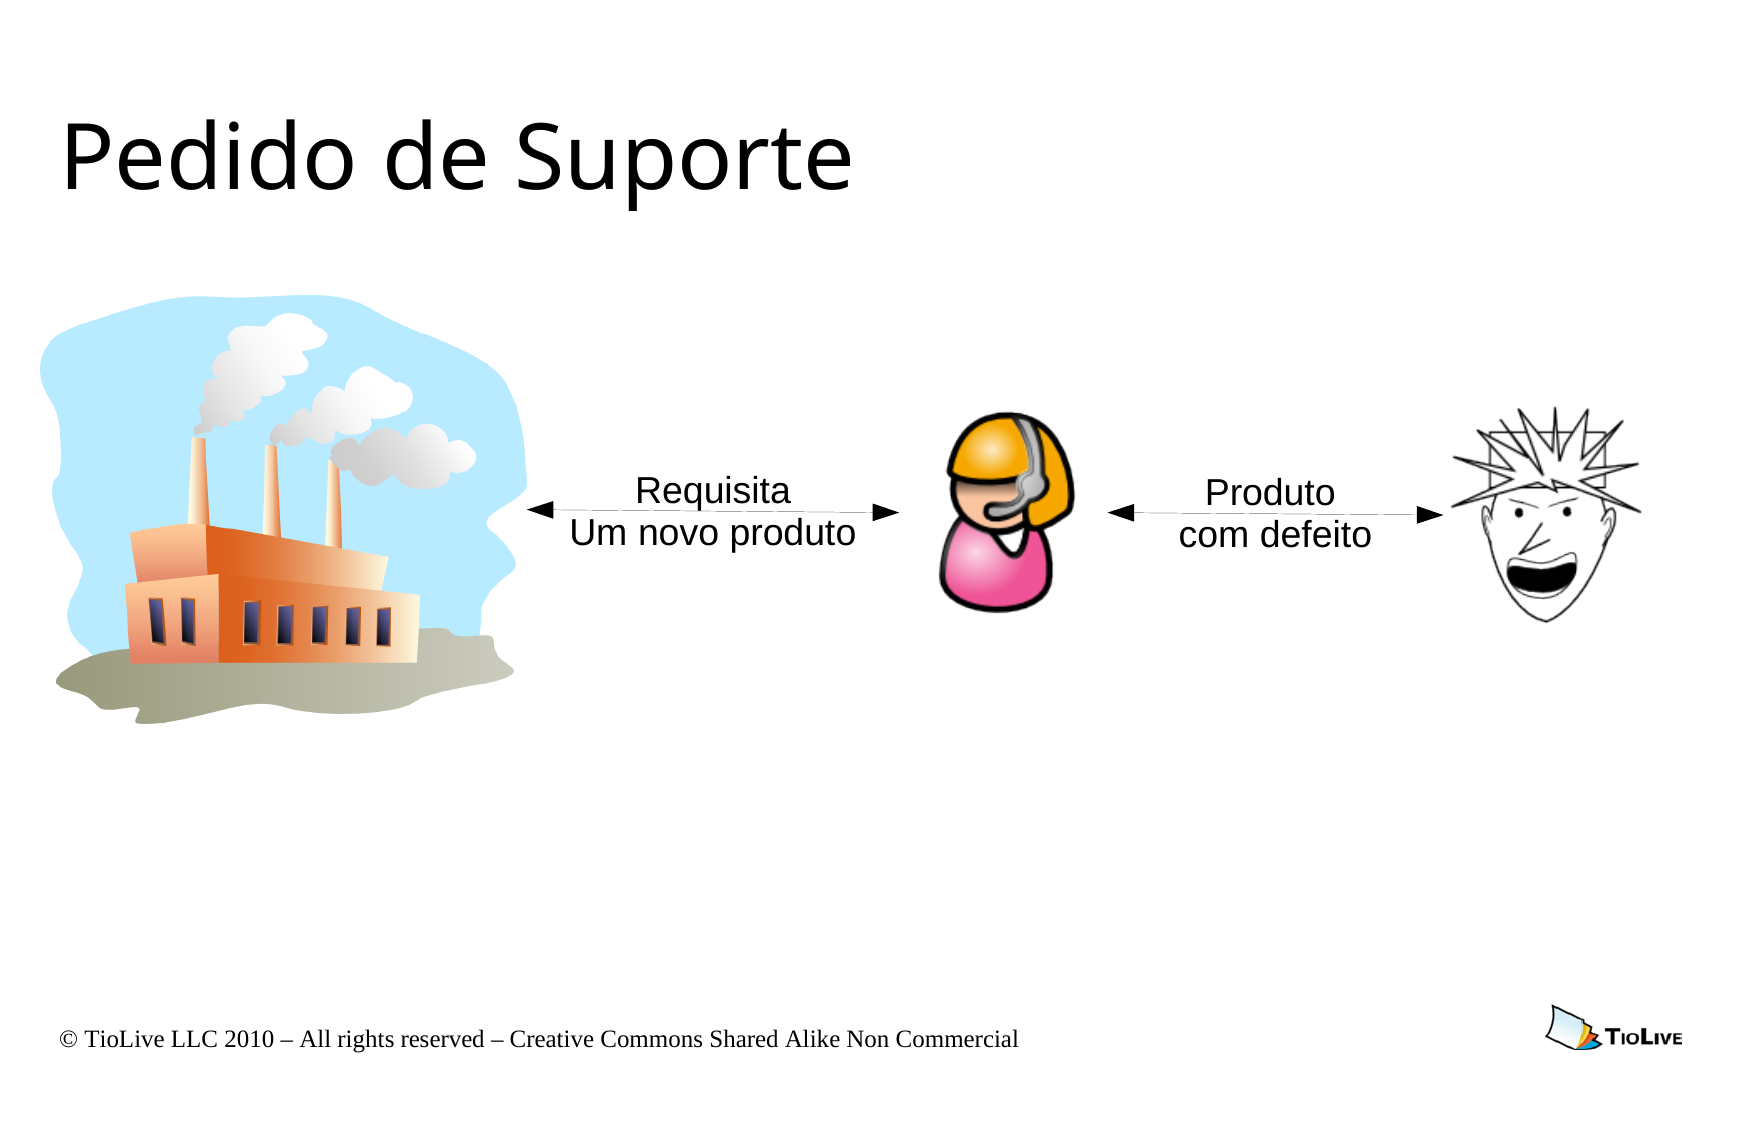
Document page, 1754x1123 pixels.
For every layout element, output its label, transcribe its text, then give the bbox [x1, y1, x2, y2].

picture [899, 408, 1108, 617]
picture [40, 295, 527, 725]
picture [1545, 1004, 1682, 1050]
title Pedido de Suporte [59, 92, 1695, 216]
picture [1443, 400, 1652, 631]
